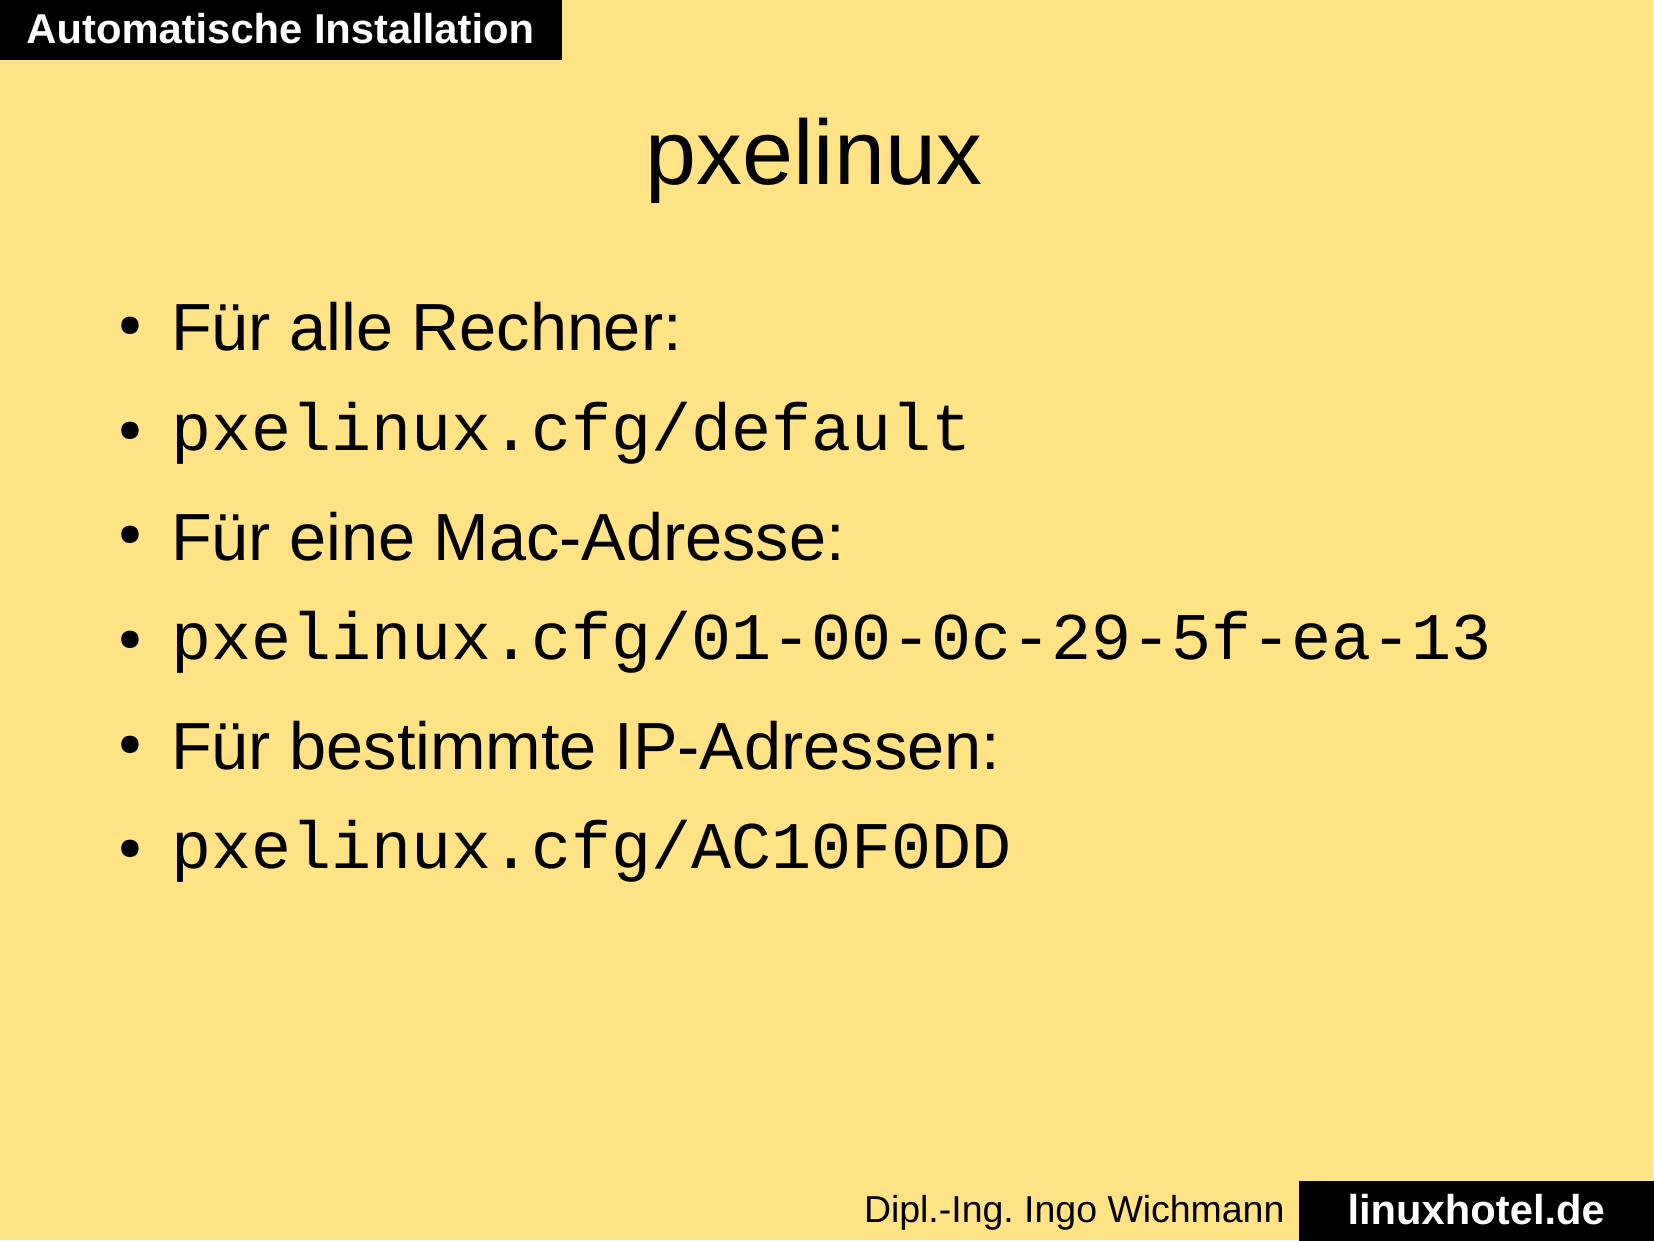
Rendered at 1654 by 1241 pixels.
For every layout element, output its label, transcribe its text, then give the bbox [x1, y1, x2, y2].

text_box Dipl.-Ing. Ingo Wichmann [849, 1181, 1300, 1238]
title pxelinux [82, 49, 1571, 257]
text_box linuxhotel.de [1299, 1181, 1654, 1241]
list Für alle Rechner: pxelinux.cfg/default Für eine Mac-Adresse: pxelinux.cfg/01-00-0c-29-5f-ea-13 Für bestimmte IP-Adressen: pxelinux.cfg/AC10F0DD [82, 290, 1571, 1094]
text_box Automatische Installation [0, 0, 562, 60]
